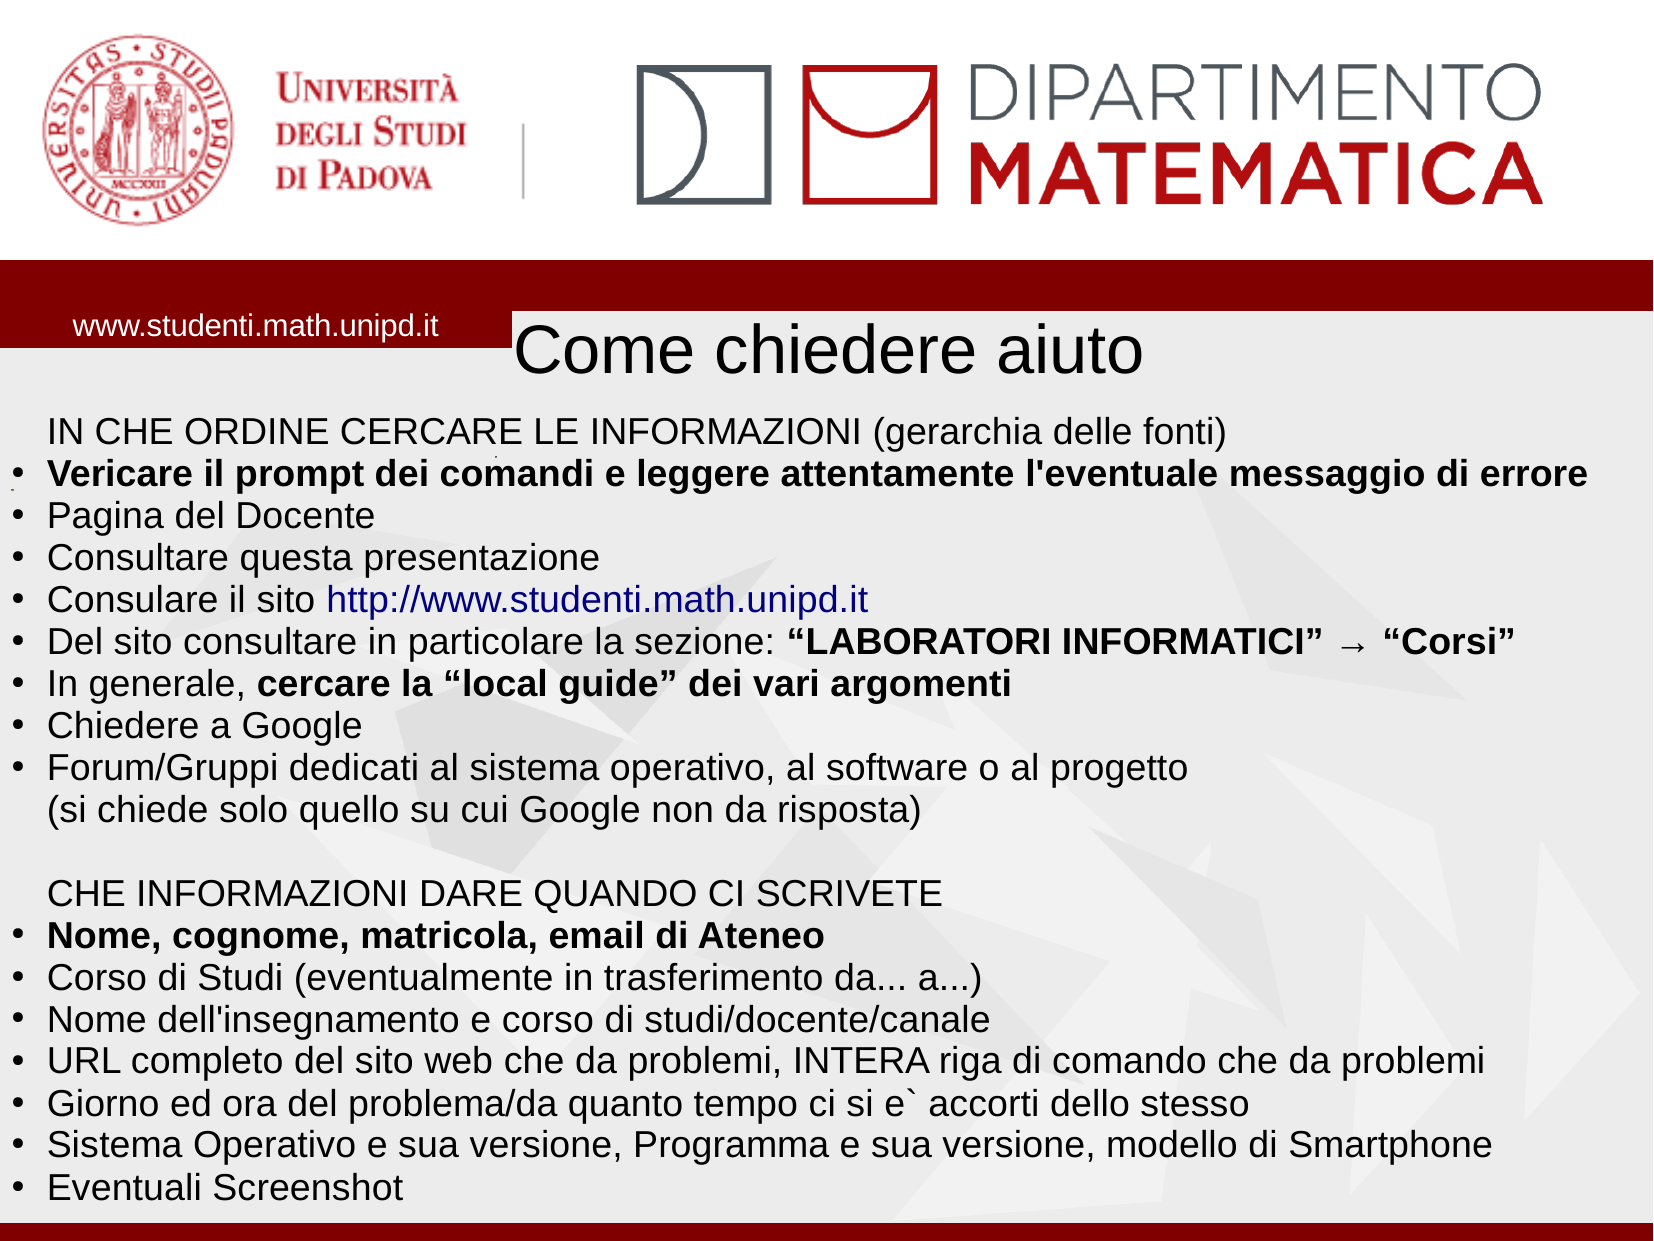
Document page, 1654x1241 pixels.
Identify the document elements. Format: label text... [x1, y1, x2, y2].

table_header [1, 261, 1652, 301]
table_header [1, 1224, 1652, 1241]
title Come chiedere aiuto [2, 282, 1654, 418]
picture [0, 352, 1653, 1223]
text_box [225, 780, 255, 852]
picture [636, 63, 1543, 205]
picture [18, 24, 554, 237]
text_box www.studenti.math.unipd.it [0, 301, 512, 352]
